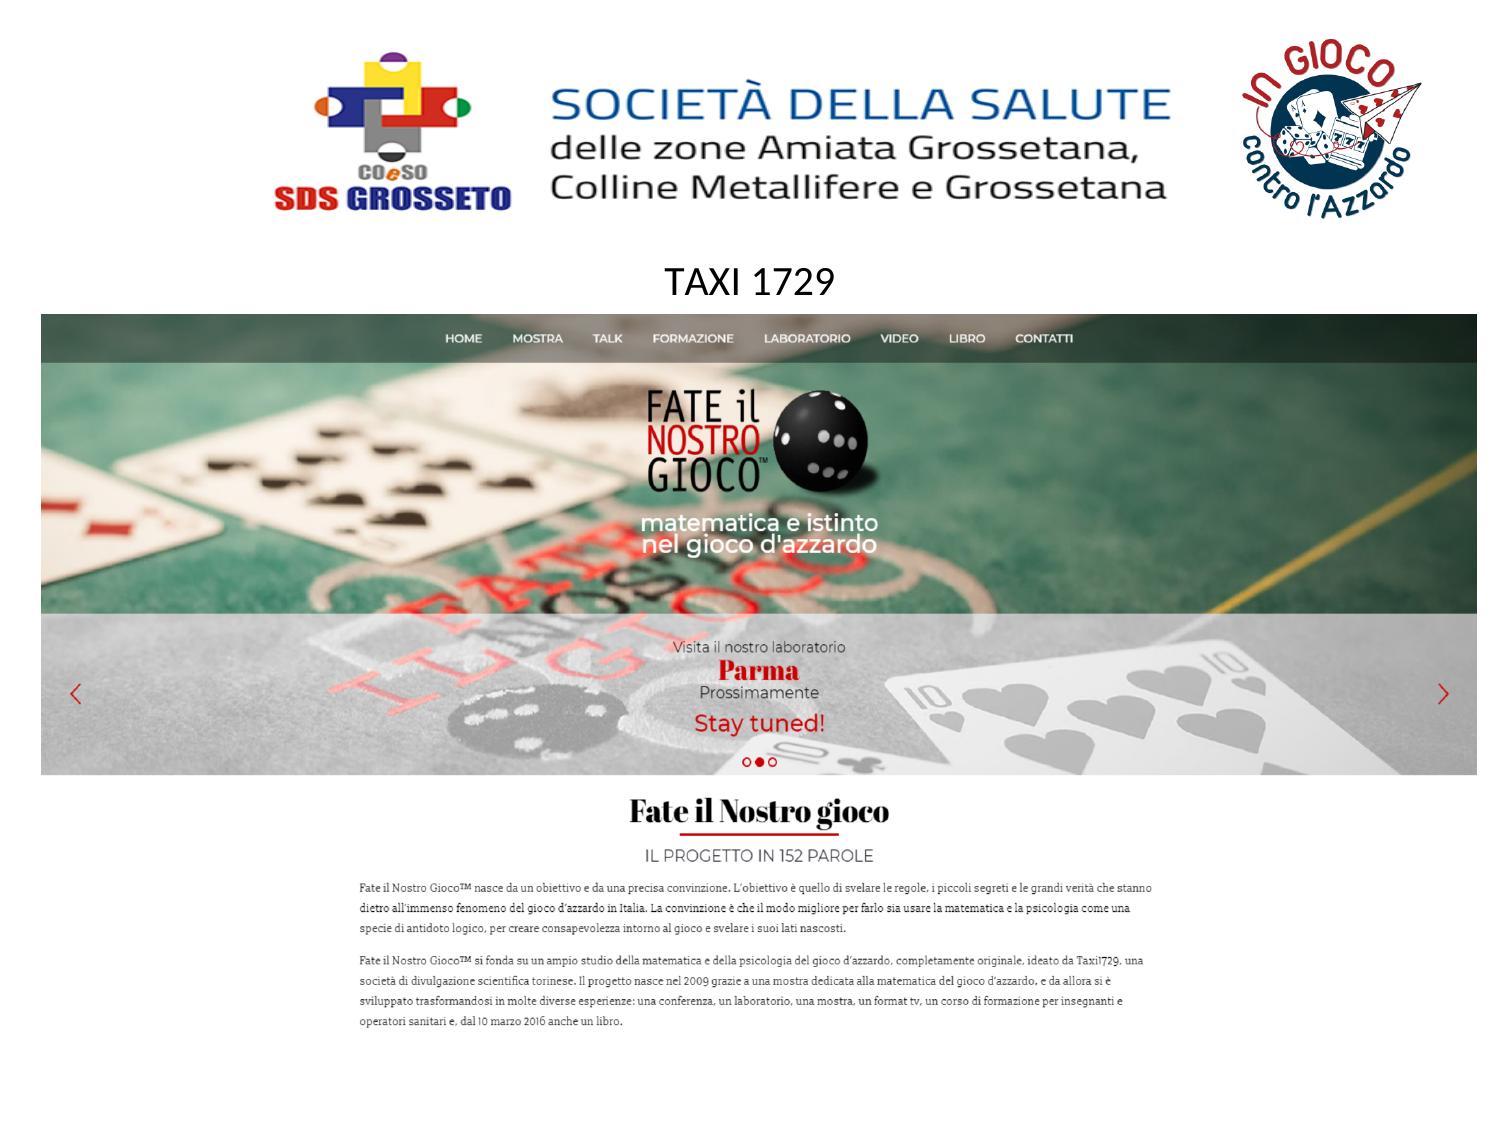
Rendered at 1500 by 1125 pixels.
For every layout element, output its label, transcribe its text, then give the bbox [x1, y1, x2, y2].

picture [1222, 18, 1443, 240]
text_box TAXI 1729 [112, 231, 1388, 314]
picture [265, 42, 1194, 221]
picture [41, 314, 1477, 1032]
